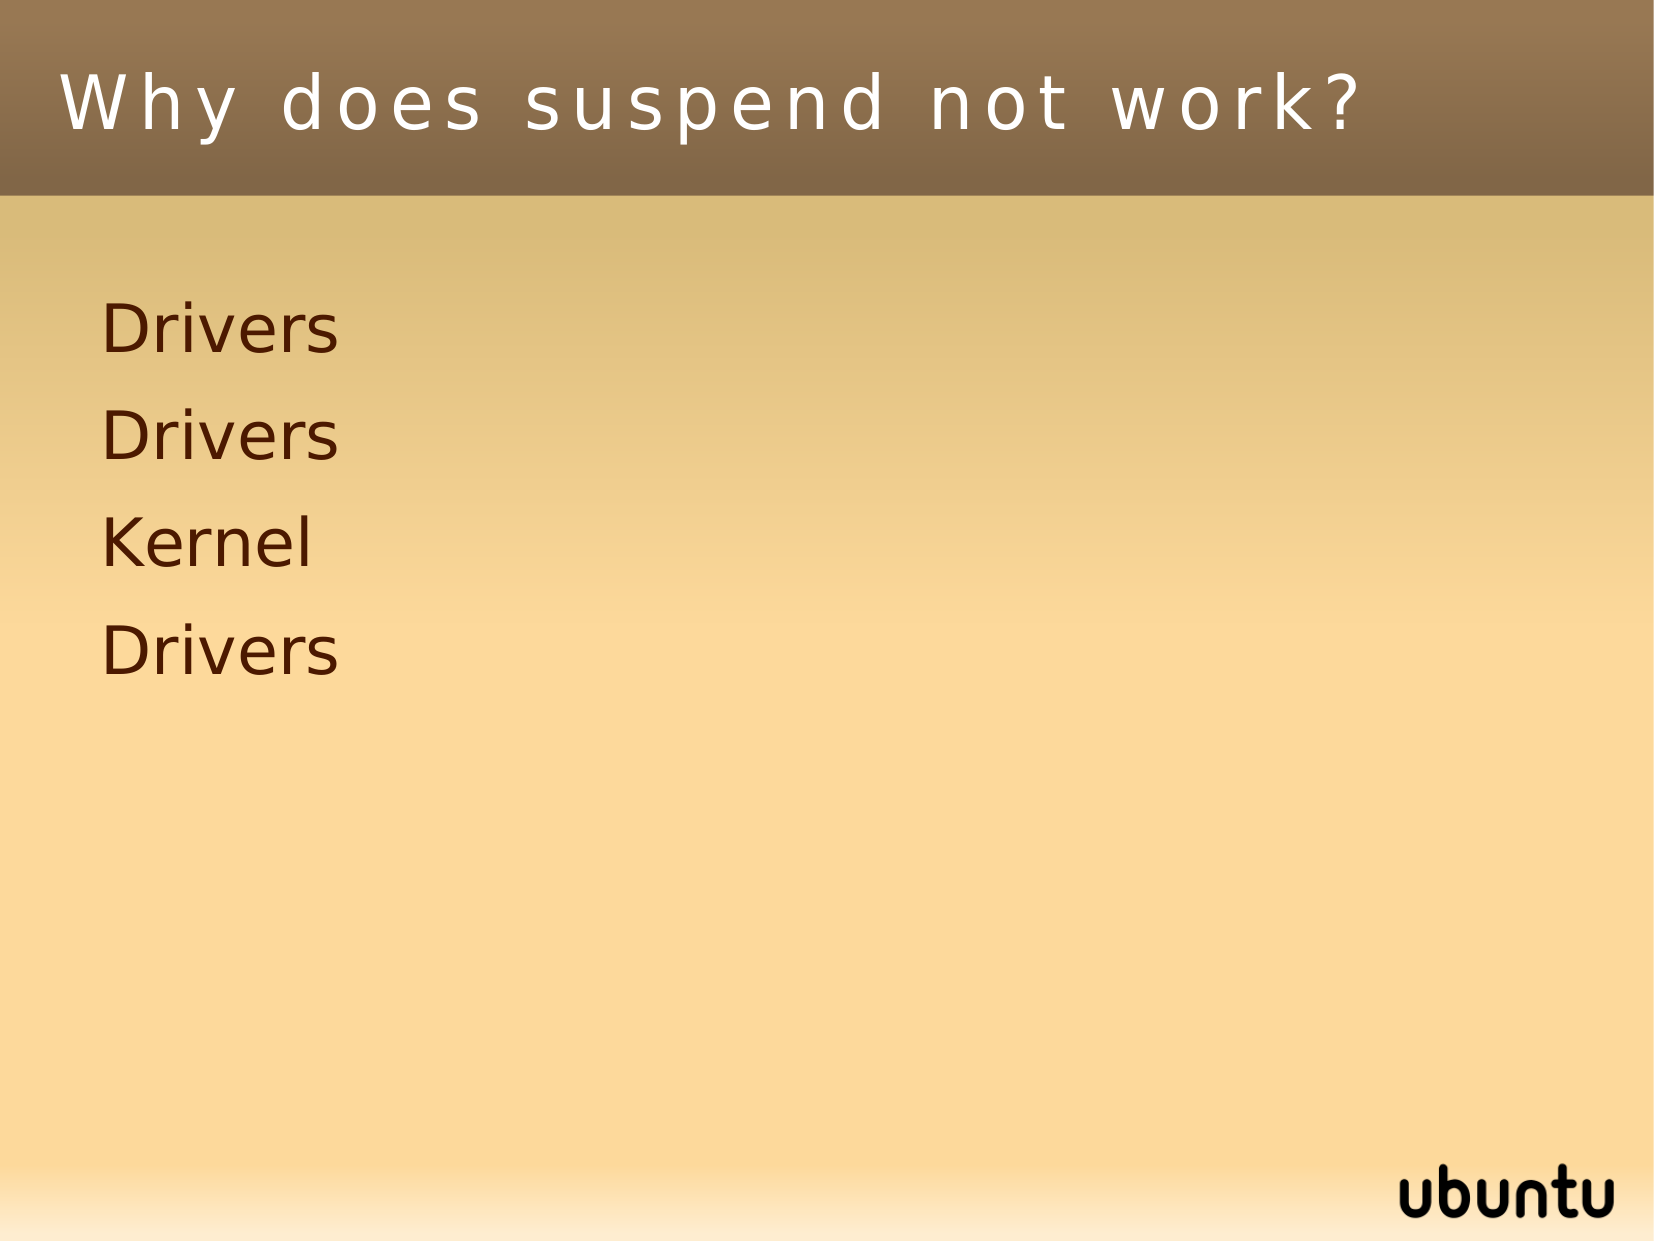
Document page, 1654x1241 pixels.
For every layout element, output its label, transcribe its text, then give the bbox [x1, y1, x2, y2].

picture [0, 0, 1654, 1241]
list Drivers Drivers Kernel Drivers [82, 290, 1571, 1094]
title Why does suspend not work? [59, 29, 1595, 178]
